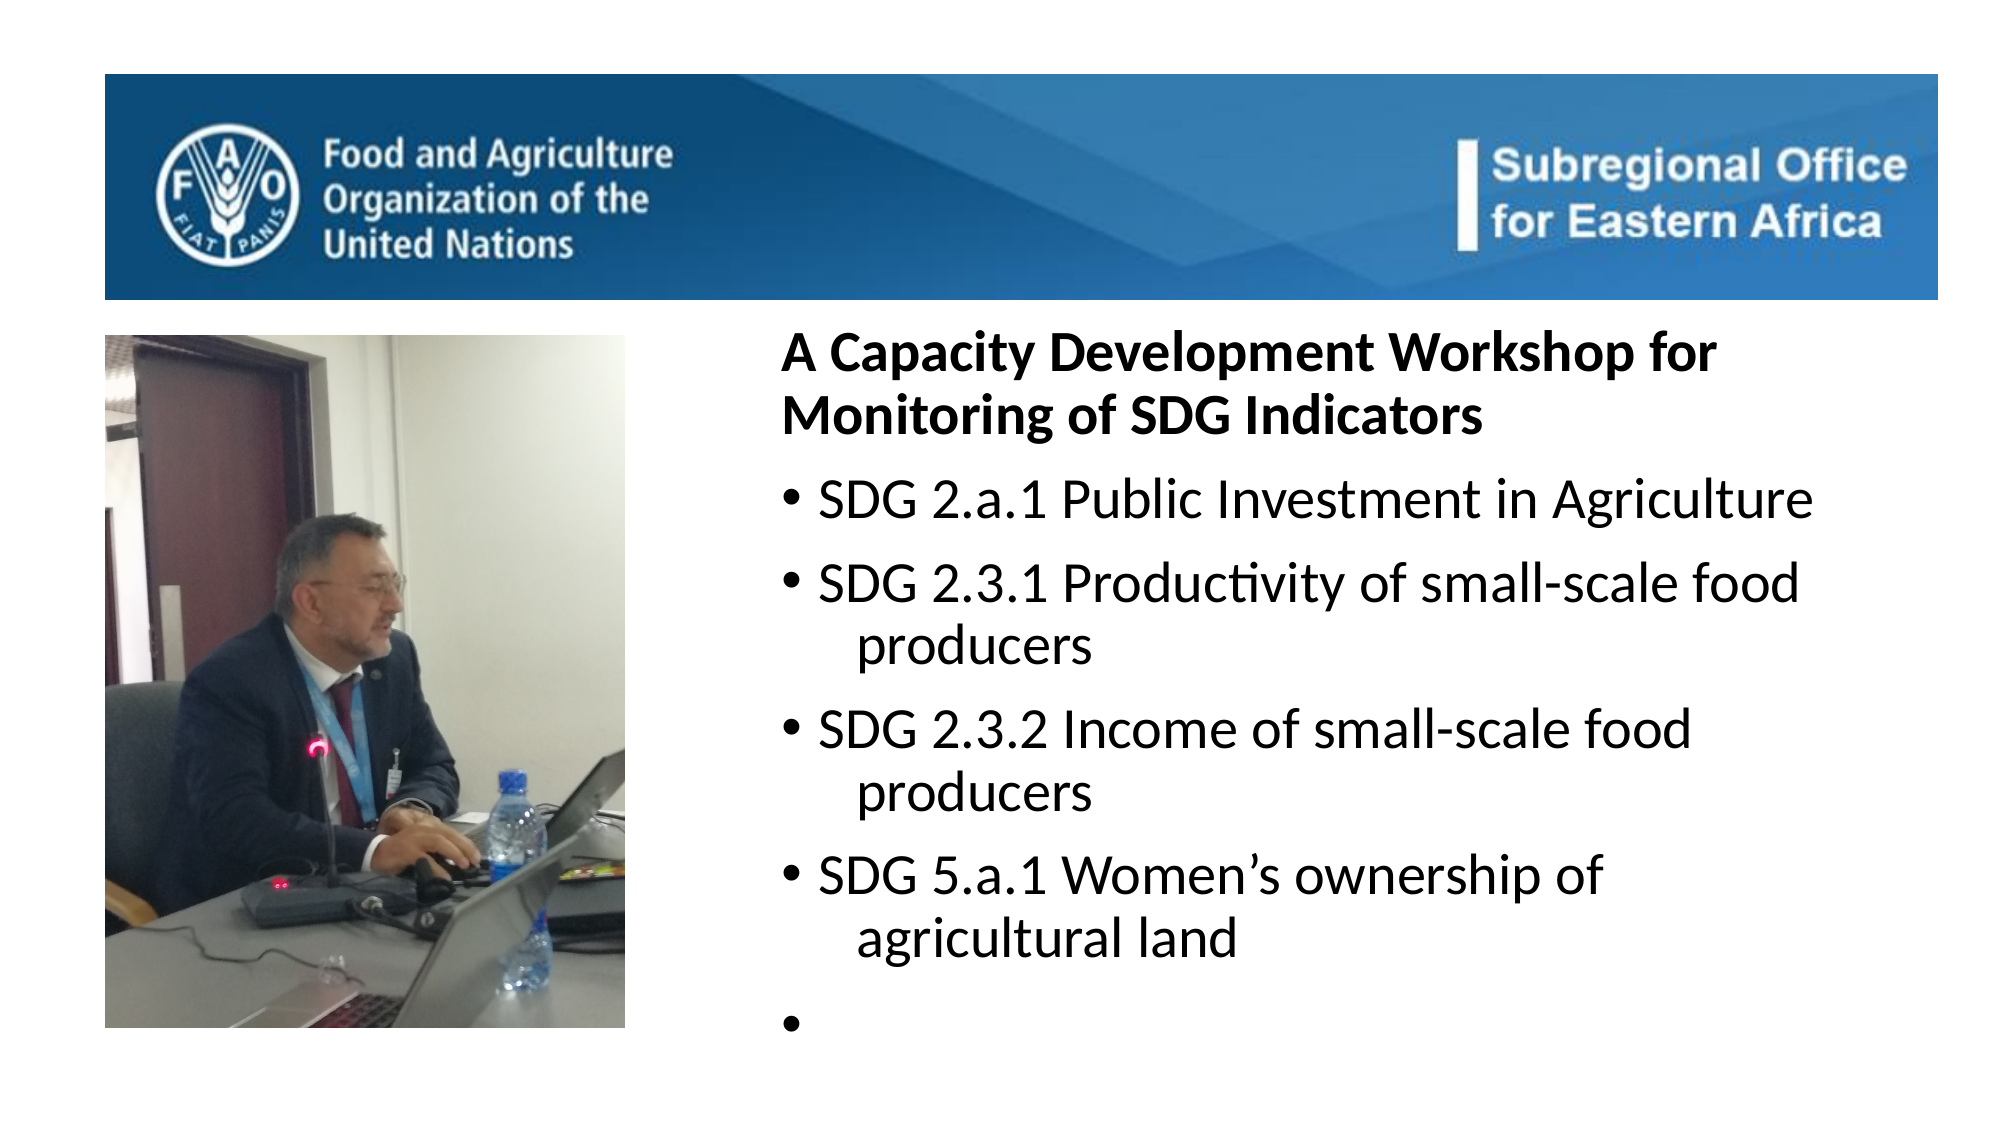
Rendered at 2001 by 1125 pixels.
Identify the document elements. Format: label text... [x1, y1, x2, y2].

list A Capacity Development Workshop for Monitoring of SDG Indicators SDG 2.a.1 Public Investment in Agriculture SDG 2.3.1 Productivity of small-scale food producers SDG 2.3.2 Income of small-scale food producers SDG 5.a.1 Women’s ownership of agricultural land [766, 314, 1863, 1028]
picture [105, 74, 1938, 300]
picture [105, 335, 625, 1028]
